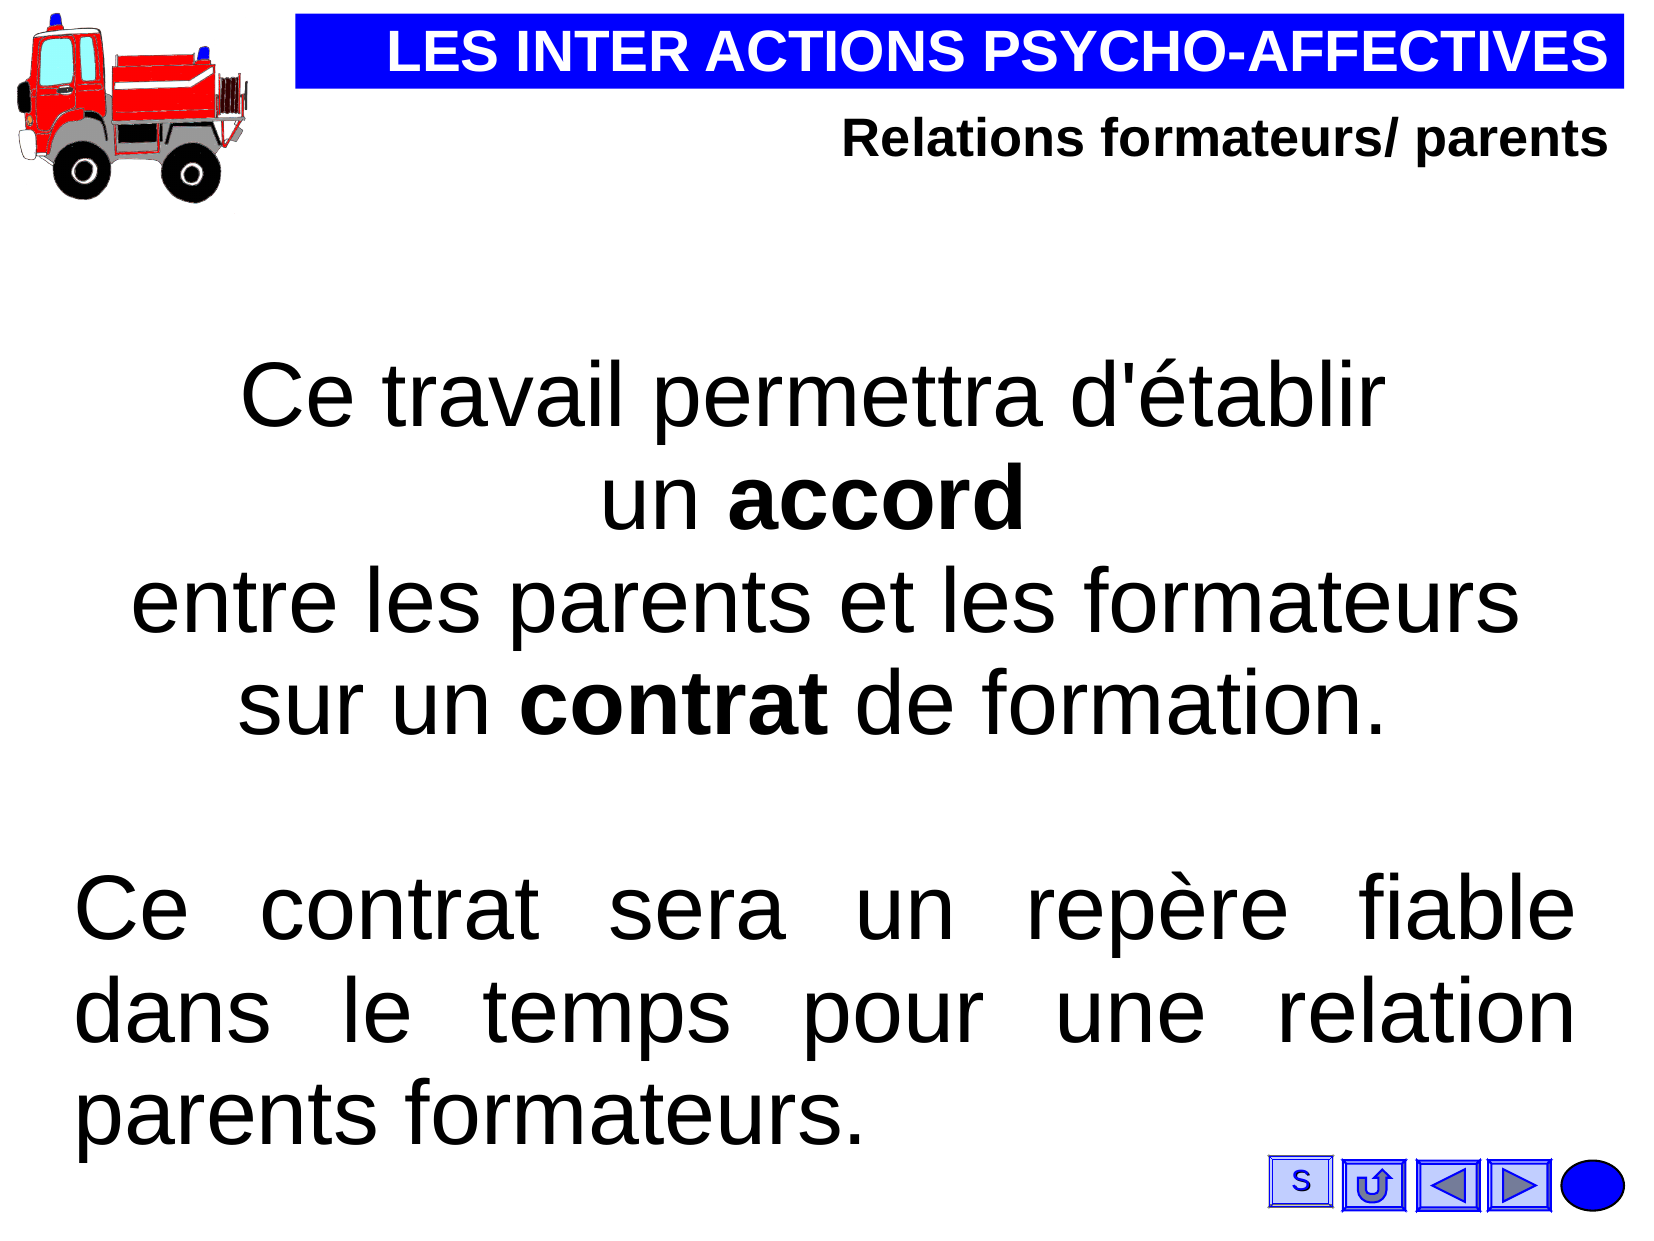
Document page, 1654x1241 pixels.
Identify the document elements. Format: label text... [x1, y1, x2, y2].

picture [8, 8, 257, 216]
text_box [1561, 1160, 1625, 1211]
text_box Relations formateurs/ parents [826, 99, 1627, 176]
text_box LES INTER ACTIONS PSYCHO-AFFECTIVES [295, 13, 1625, 89]
text_box Ce travail permettra d'établir un accord entre les parents et les formateurs sur un contrat de formation. Ce contrat sera un repère fiable dans le temps pour une relation parents formateurs. [59, 336, 1595, 1172]
